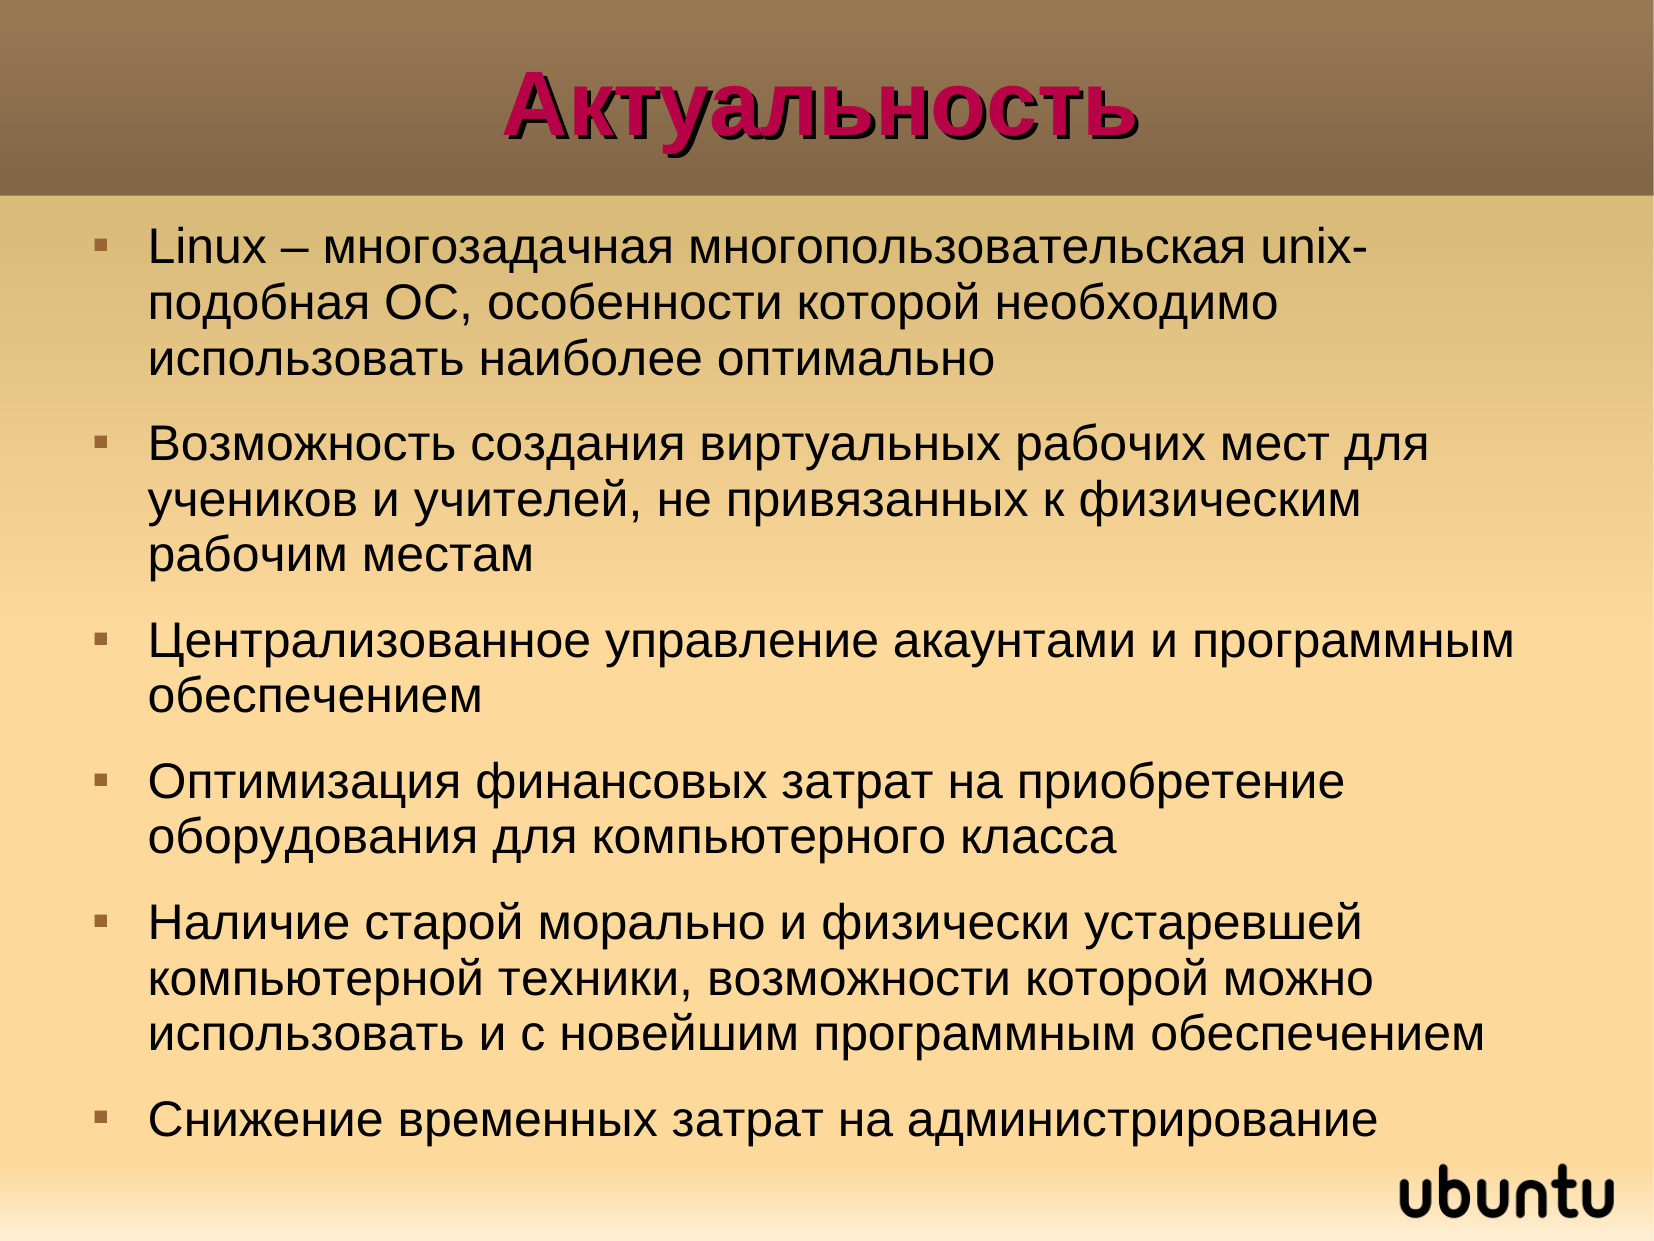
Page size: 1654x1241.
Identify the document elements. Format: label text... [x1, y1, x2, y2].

picture [0, 0, 1654, 1241]
list Linux – многозадачная многопользовательская unix-подобная ОС, особенности которой необходимо использовать наиболее оптимально Возможность создания виртуальных рабочих мест для учеников и учителей, не привязанных к физическим рабочим местам Централизованное управление акаунтами и программным обеспечением Оптимизация финансовых затрат на приобретение оборудования для компьютерного класса Наличие старой морально и физически устаревшей компьютерной техники, возможности которой можно использовать и с новейшим программным обеспечением Снижение временных затрат на администрирование [76, 218, 1565, 1147]
title Актуальность [76, 0, 1565, 208]
